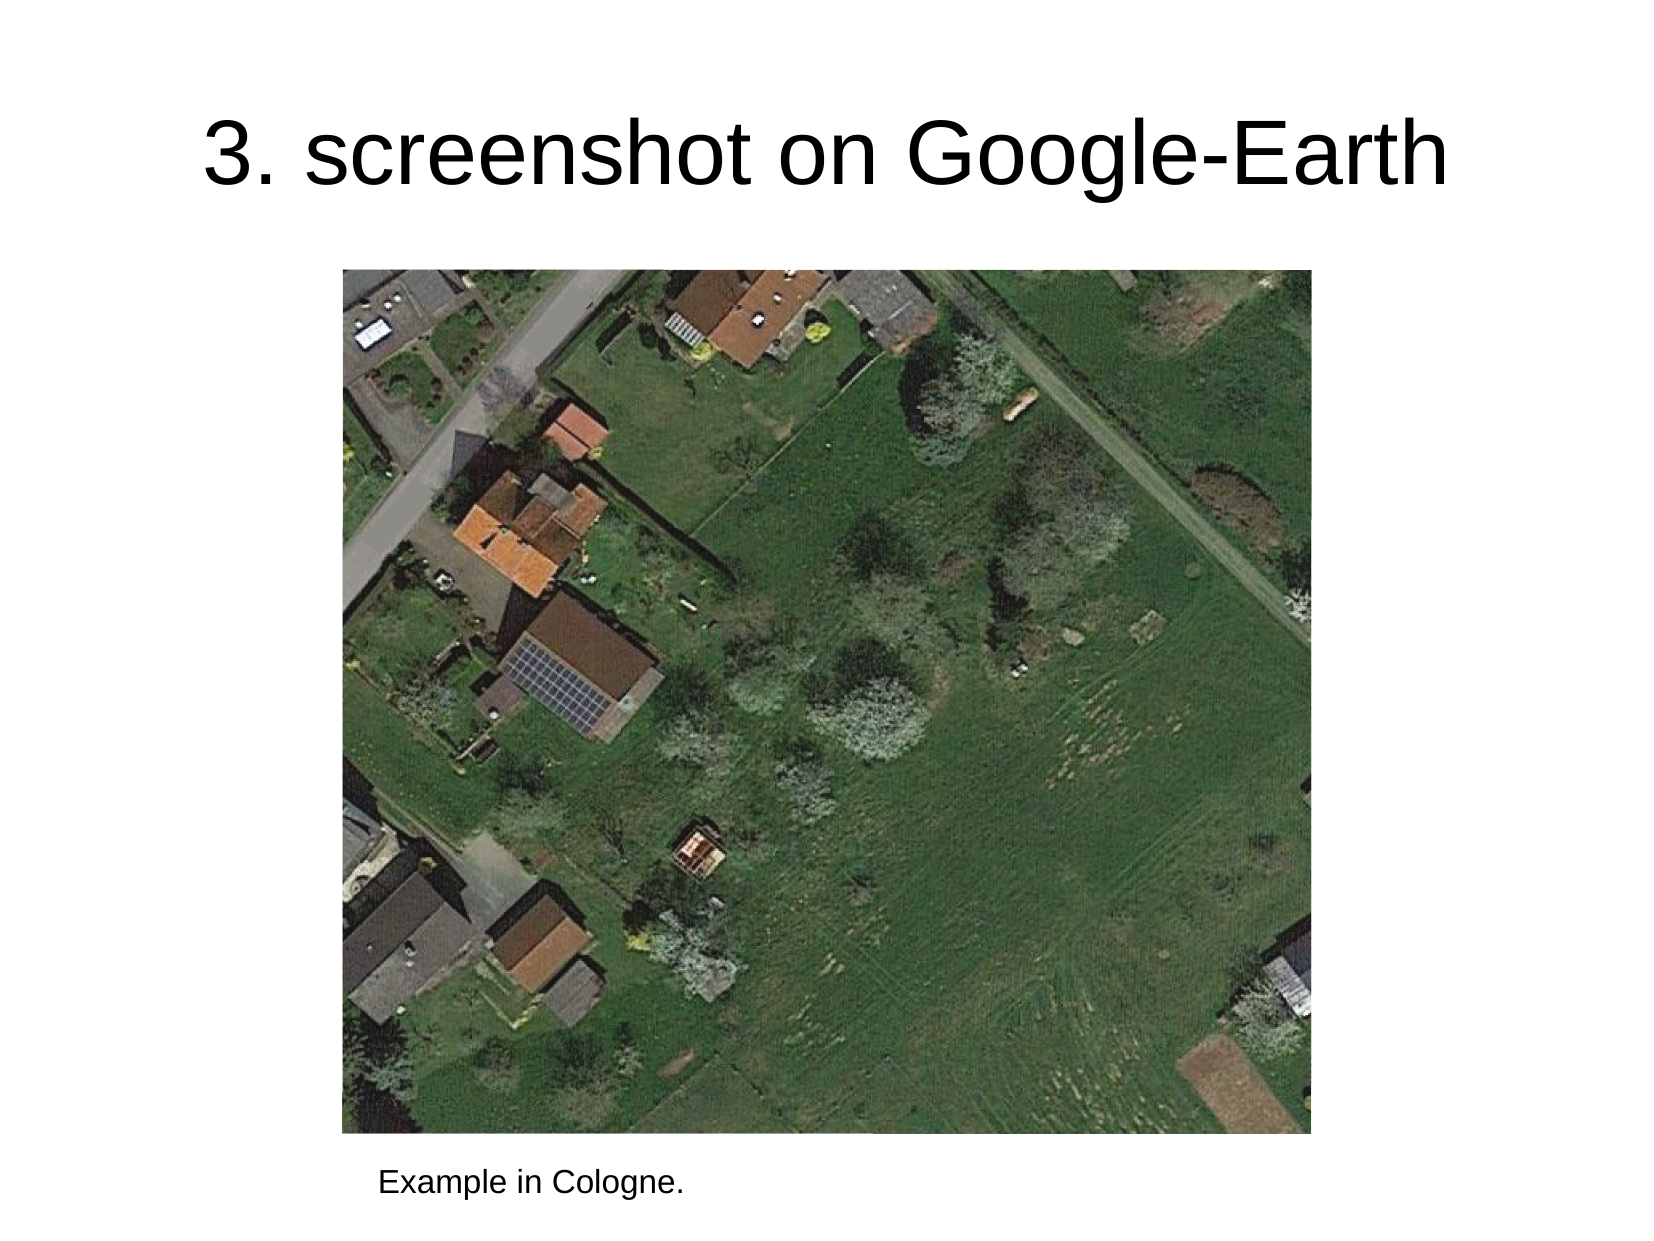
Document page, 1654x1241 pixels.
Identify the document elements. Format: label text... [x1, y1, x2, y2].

list Example in Cologne. [307, 1163, 1264, 1241]
title 3. screenshot on Google-Earth [82, 49, 1571, 257]
picture [342, 269, 1312, 1134]
